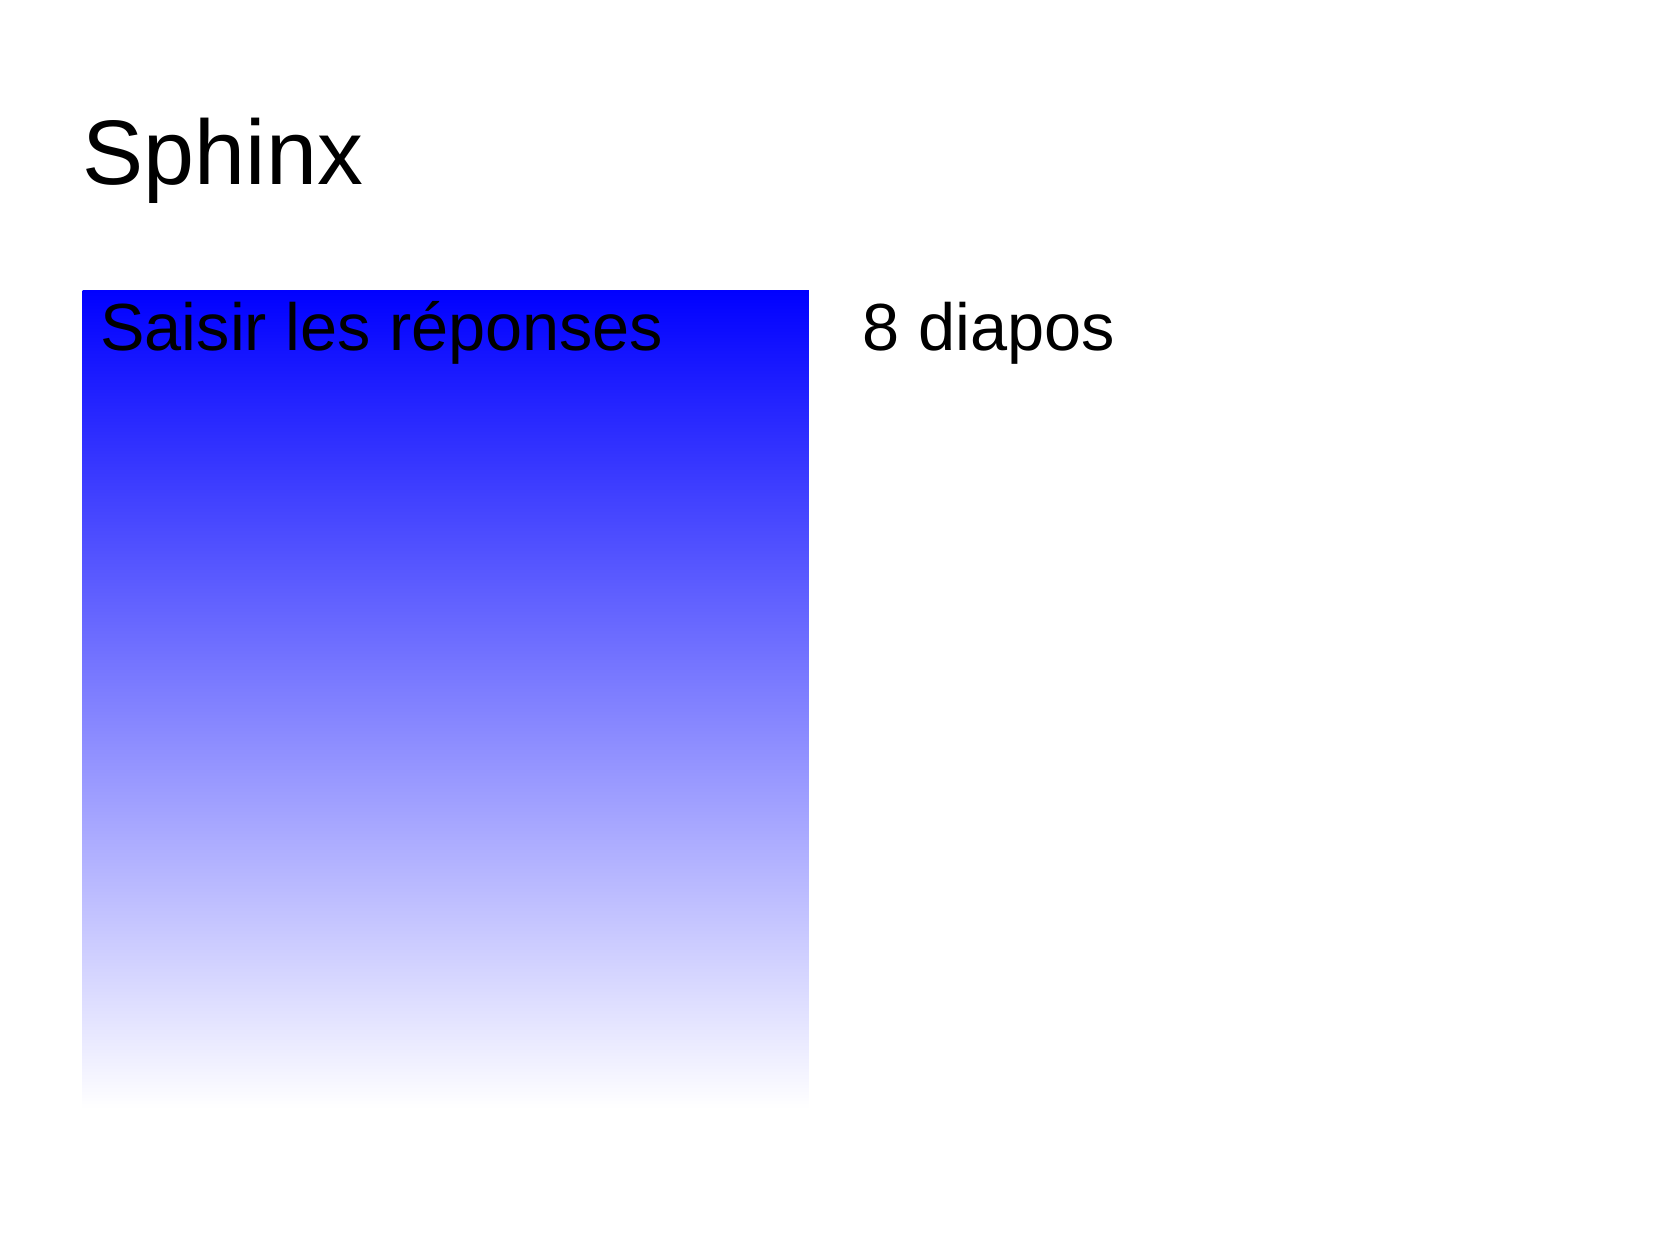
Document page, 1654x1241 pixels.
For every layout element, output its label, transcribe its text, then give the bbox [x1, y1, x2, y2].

list Saisir les réponses [82, 290, 809, 1109]
list 8 diapos [845, 290, 1572, 1094]
title Sphinx [82, 49, 1571, 257]
